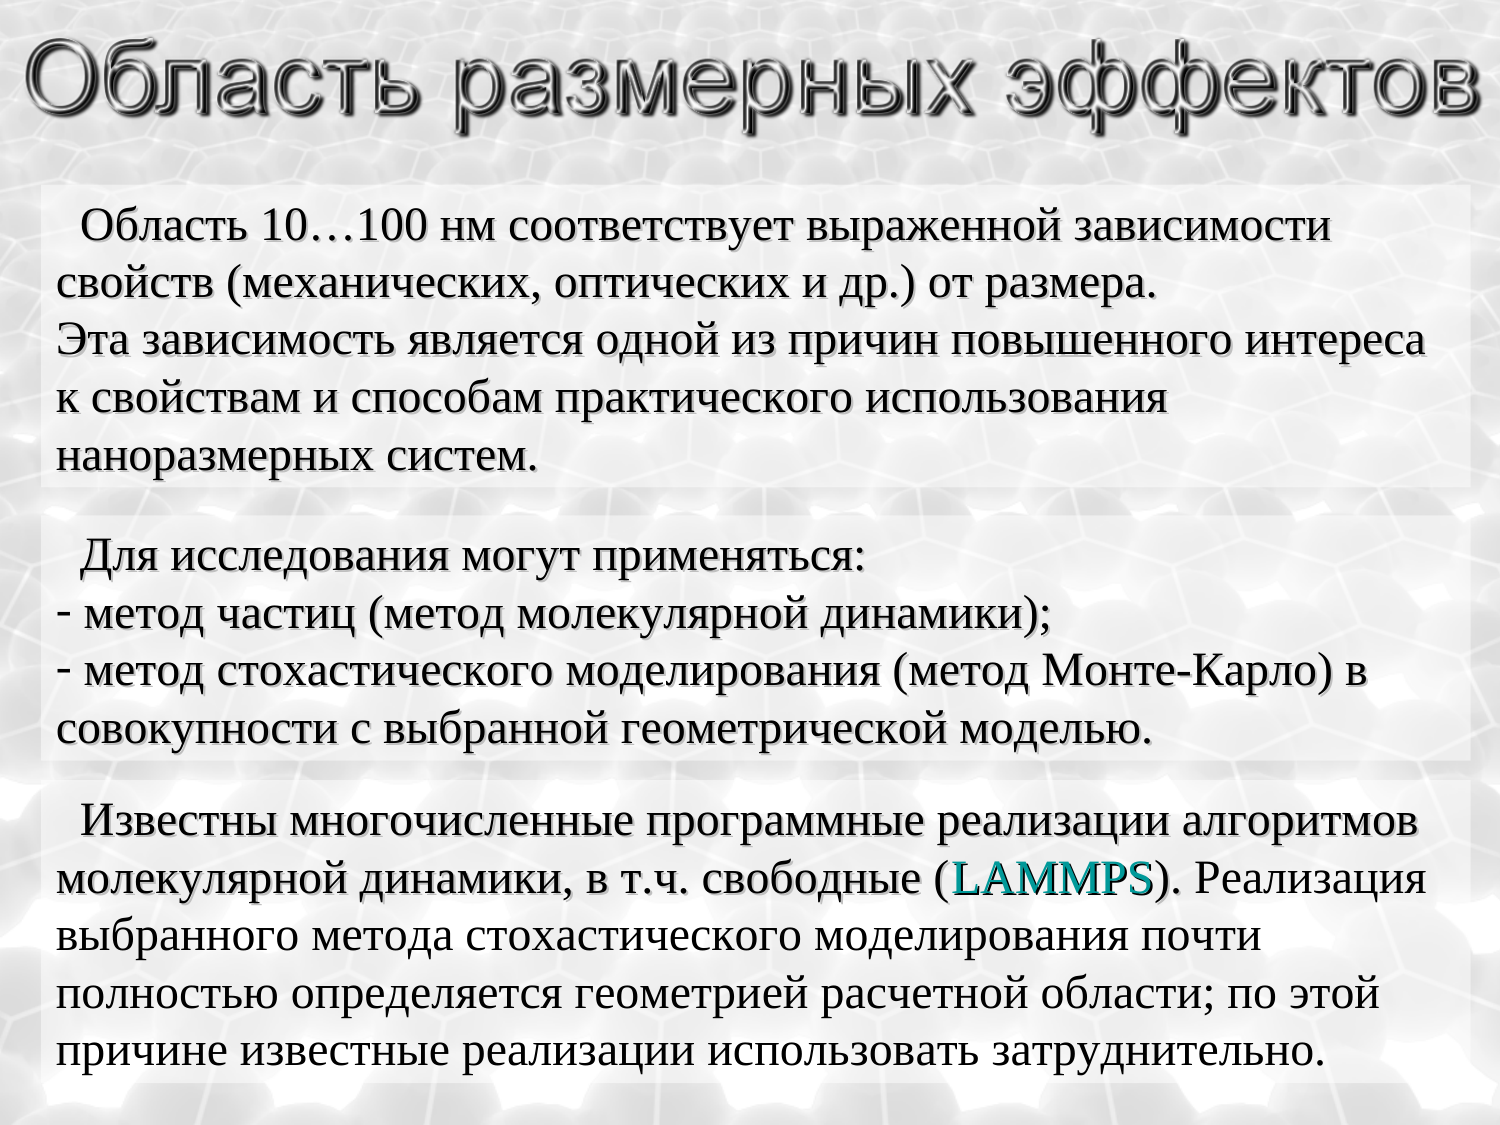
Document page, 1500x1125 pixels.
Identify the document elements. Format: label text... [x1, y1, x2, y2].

text_box Область 10…100 нм соответствует выраженной зависимости свойств (механических, оптических и др.) от размера. Эта зависимость является одной из причин повышенного интереса к свойствам и способам практического использования наноразмерных систем. [41, 184, 1471, 488]
picture [0, 0, 1500, 1125]
text_box Для исследования могут применяться: метод частиц (метод молекулярной динамики); метод стохастического моделирования (метод Монте-Карло) в совокупности с выбранной геометрической моделью. [41, 515, 1471, 761]
text_box Известны многочисленные программные реализации алгоритмов молекулярной динамики, в т.ч. свободные (LAMMPS). Реализация выбранного метода стохастического моделирования почти полностью определяется геометрией расчетной области; по этой причине известные реализации использовать затруднительно. [41, 780, 1471, 1084]
